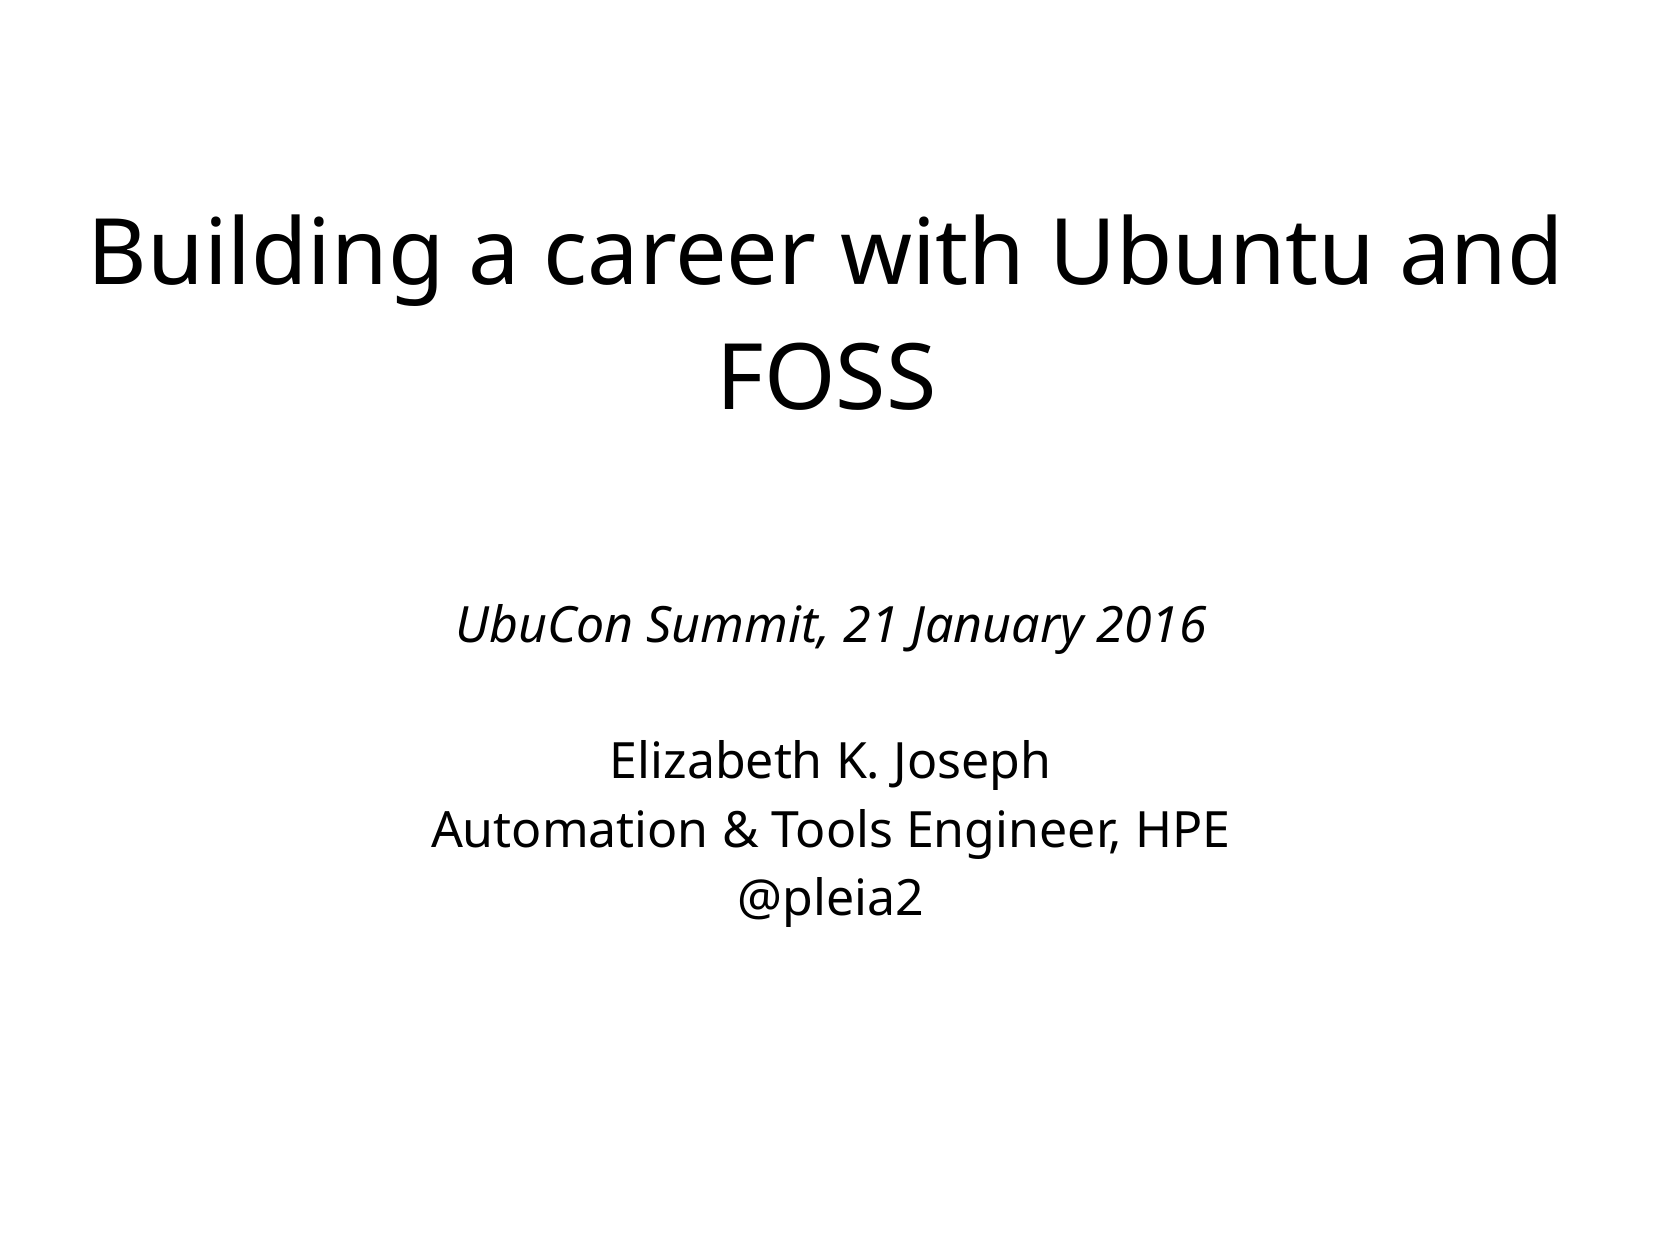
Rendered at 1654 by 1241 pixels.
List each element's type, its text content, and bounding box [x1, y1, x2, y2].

subtitle UbuCon Summit, 21 January 2016 Elizabeth K. Joseph Automation & Tools Engineer, HPE @pleia2 [86, 399, 1576, 1120]
title Building a career with Ubuntu and FOSS [82, 104, 1571, 518]
